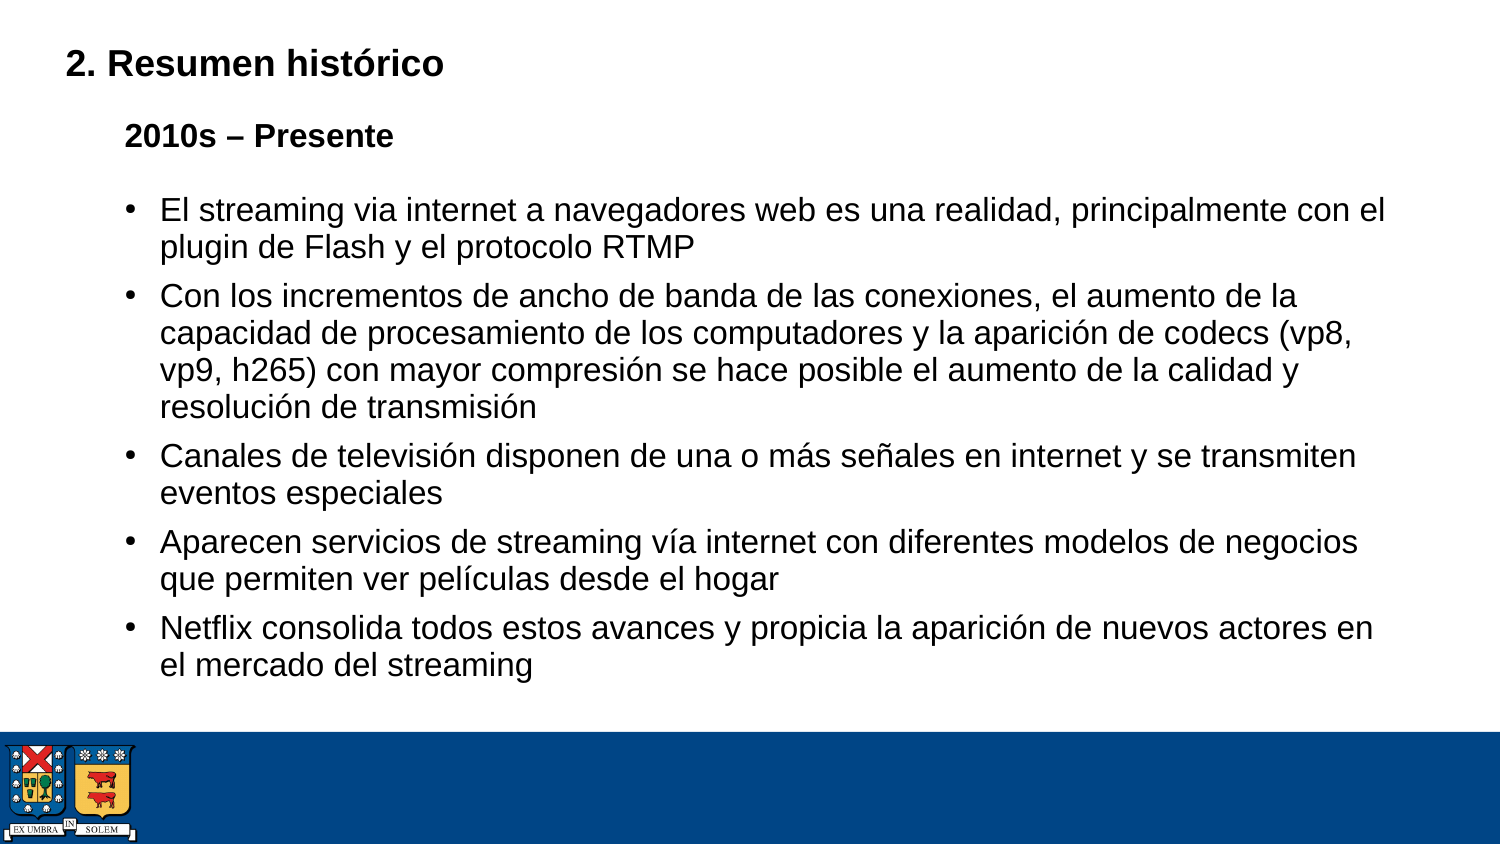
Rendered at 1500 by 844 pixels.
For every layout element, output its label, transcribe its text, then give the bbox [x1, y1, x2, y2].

picture [2, 732, 139, 844]
text_box 2. Resumen histórico 2010s – Presente El streaming via internet a navegadores web es una realidad, principalmente con el plugin de Flash y el protocolo RTMP Con los incrementos de ancho de banda de las conexiones, el aumento de la capacidad de procesamiento de los computadores y la aparición de codecs (vp8, vp9, h265) con mayor compresión se hace posible el aumento de la calidad y resolución de transmisión Canales de televisión disponen de una o más señales en internet y se transmiten eventos especiales Aparecen servicios de streaming vía internet con diferentes modelos de negocios que permiten ver películas desde el hogar Netflix consolida todos estos avances y propicia la aparición de nuevos actores en el mercado del streaming [50, 35, 1418, 745]
